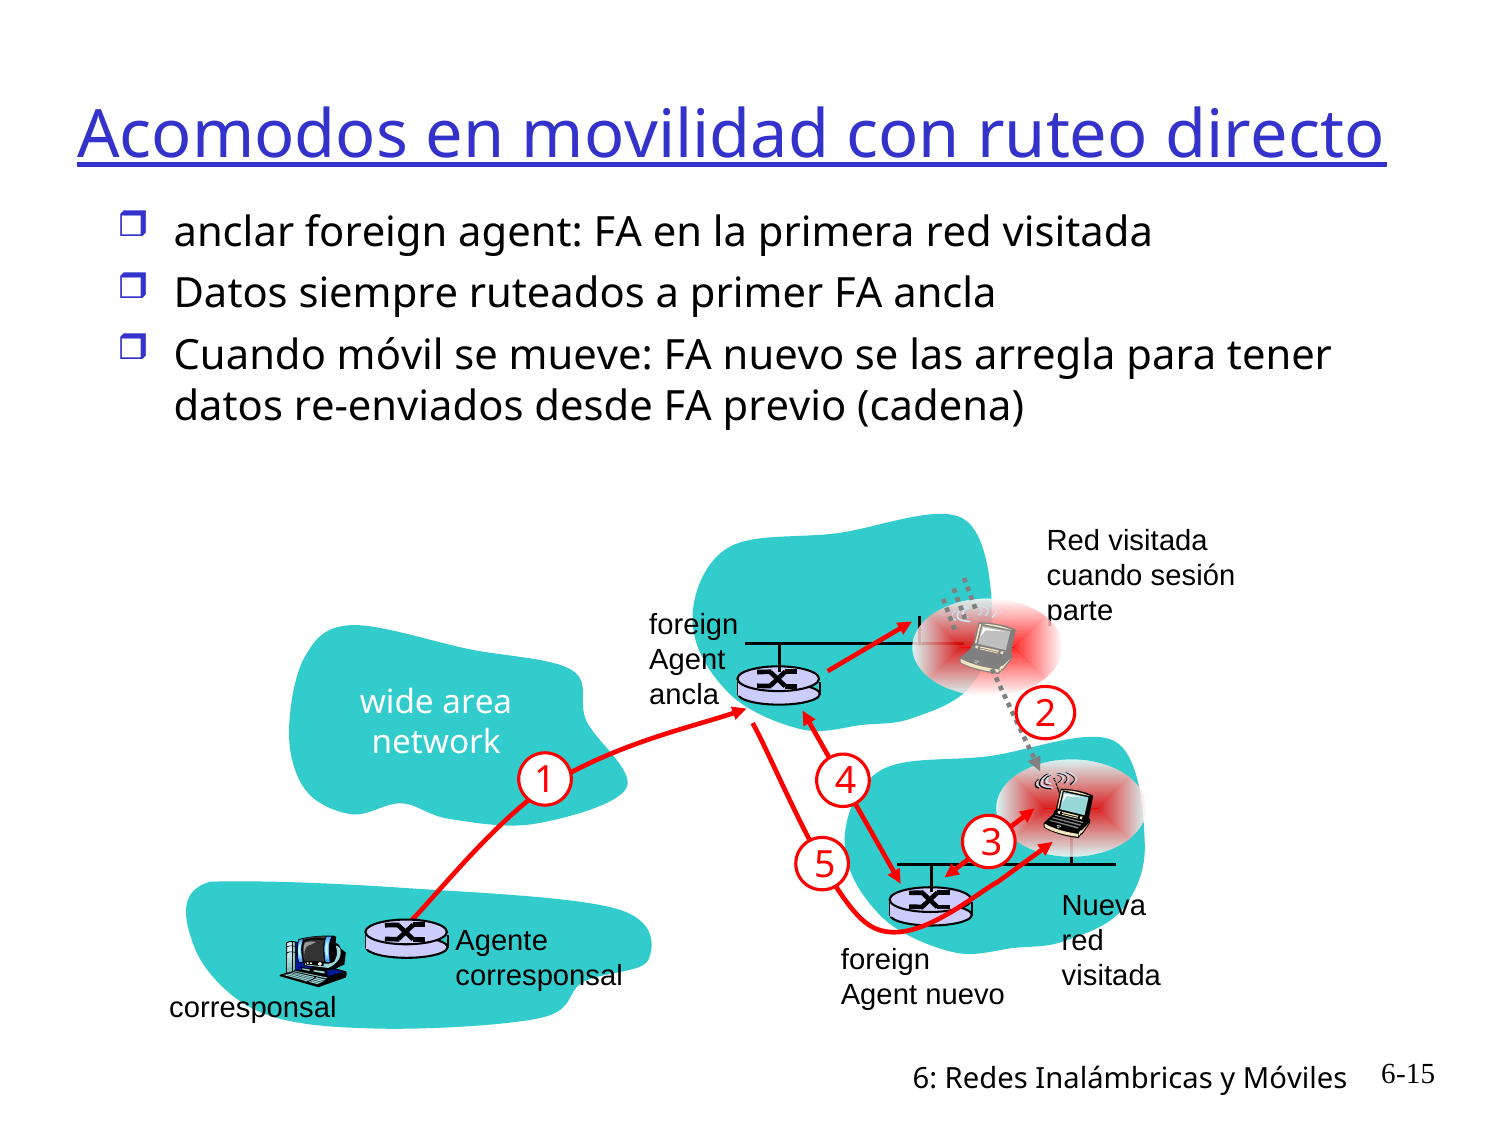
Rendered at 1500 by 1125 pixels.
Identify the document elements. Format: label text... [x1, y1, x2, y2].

text_box wide area network [317, 672, 556, 768]
chart [1034, 771, 1094, 839]
text_box Agente corresponsal [440, 913, 705, 1000]
text_box [845, 736, 1147, 932]
text_box Red visitada cuando sesión parte [1031, 514, 1303, 635]
text_box foreign Agent nuevo [826, 932, 1084, 1019]
text_box [816, 767, 820, 794]
text_box 4 [820, 748, 872, 810]
text_box 1 [519, 747, 571, 809]
text_box [795, 851, 799, 877]
text_box corresponsal [154, 980, 426, 1032]
list anclar foreign agent: FA en la primera red visitada Datos siempre ruteados a primer FA ancla Cuando móvil se mueve: FA nuevo se las arregla para tener datos re-enviados desde FA previo (cadena) [102, 197, 1378, 468]
text_box 2 [1019, 681, 1072, 742]
text_box [289, 625, 610, 826]
text_box [185, 881, 629, 1029]
text_box [695, 513, 1063, 732]
text_box foreign Agent ancla [634, 597, 797, 718]
text_box 5 [799, 832, 851, 893]
text_box [504, 756, 628, 826]
chart [279, 935, 348, 980]
text_box 3 [966, 810, 1018, 871]
title Acomodos en movilidad con ruteo directo [62, 37, 1473, 225]
text_box Nueva red visitada [1046, 878, 1197, 999]
